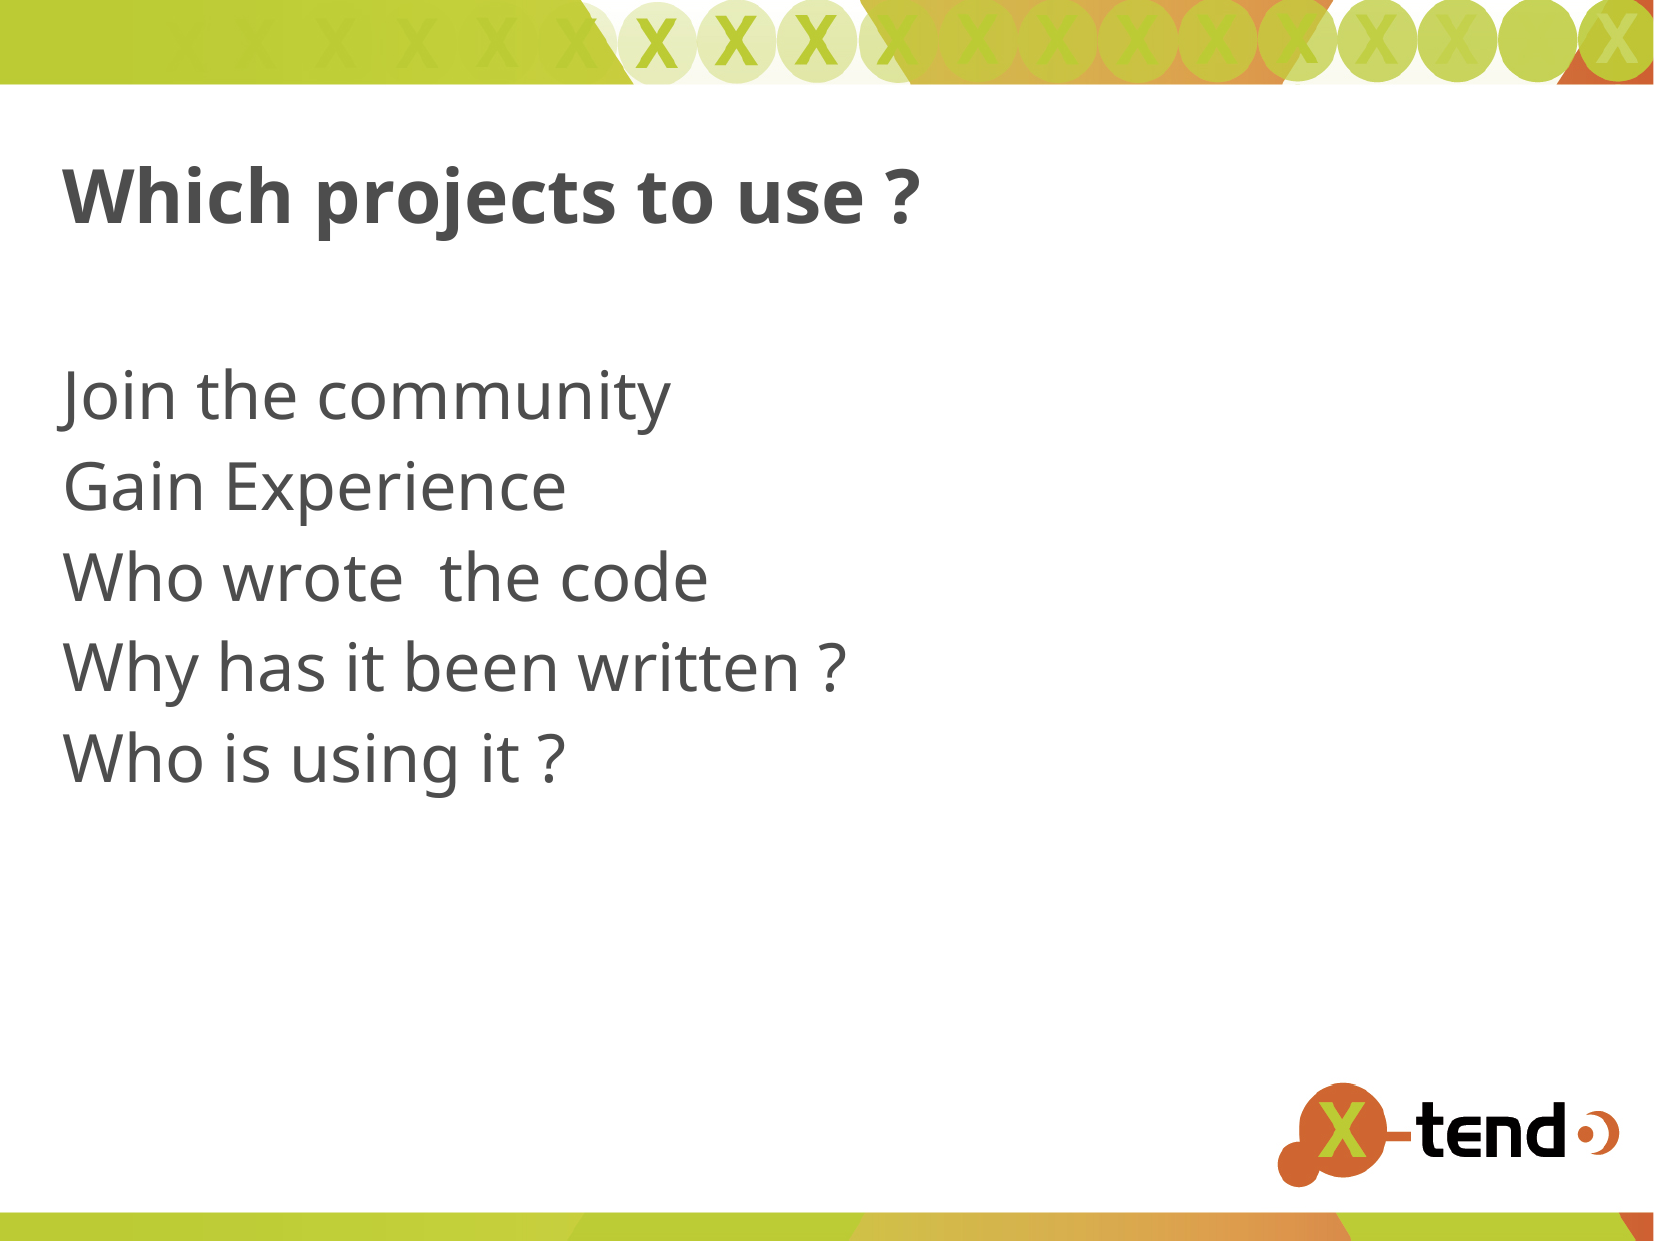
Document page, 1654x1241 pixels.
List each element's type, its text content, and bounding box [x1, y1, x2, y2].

text_box Which projects to use ? Join the community Gain Experience Who wrote the code Why has it been written ? Who is using it ? [47, 135, 1008, 1241]
picture [0, 0, 1654, 1241]
